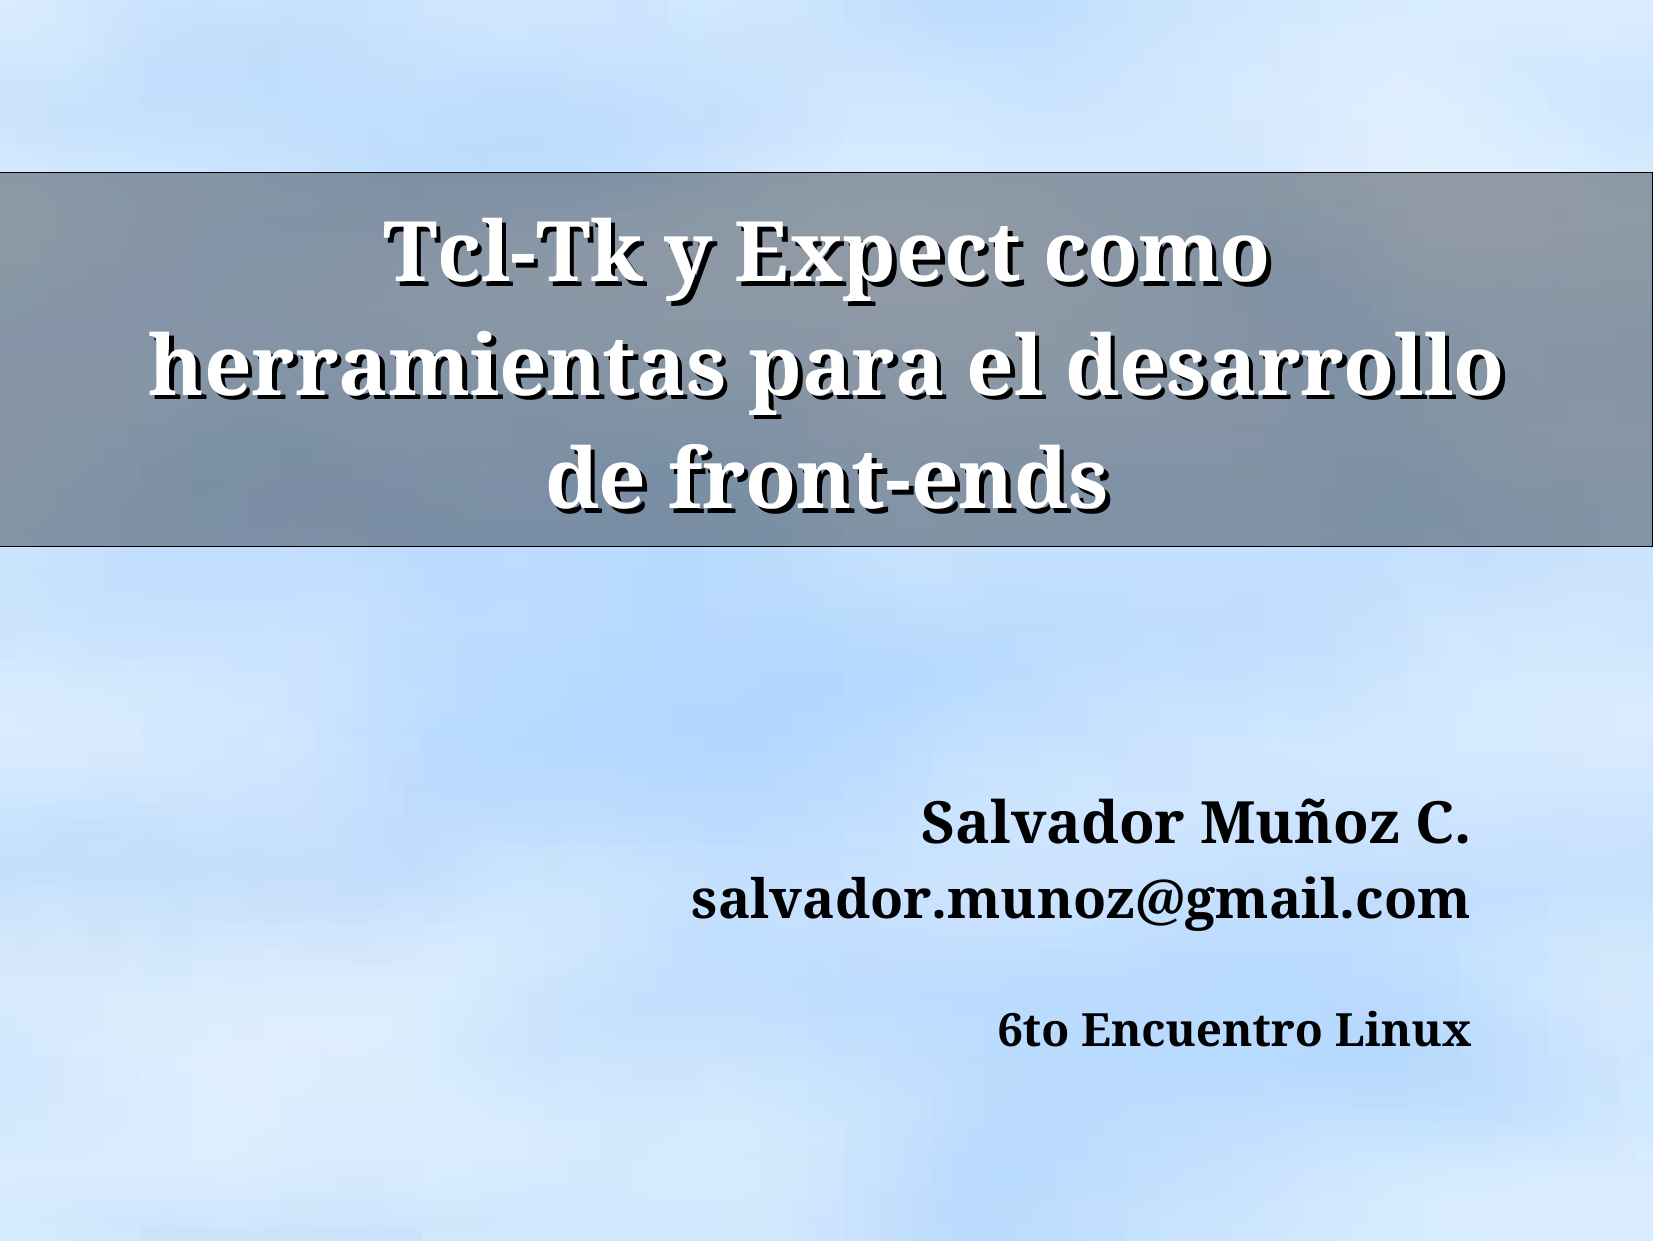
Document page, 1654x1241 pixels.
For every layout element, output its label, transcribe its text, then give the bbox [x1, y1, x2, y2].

text_box [0, 172, 1653, 547]
title Tcl-Tk y Expect como herramientas para el desarrollo de front-ends [121, 209, 1533, 516]
picture [0, 0, 1654, 1241]
subtitle Salvador Muñoz C. salvador.munoz@gmail.com 6to Encuentro Linux [624, 600, 1472, 1152]
